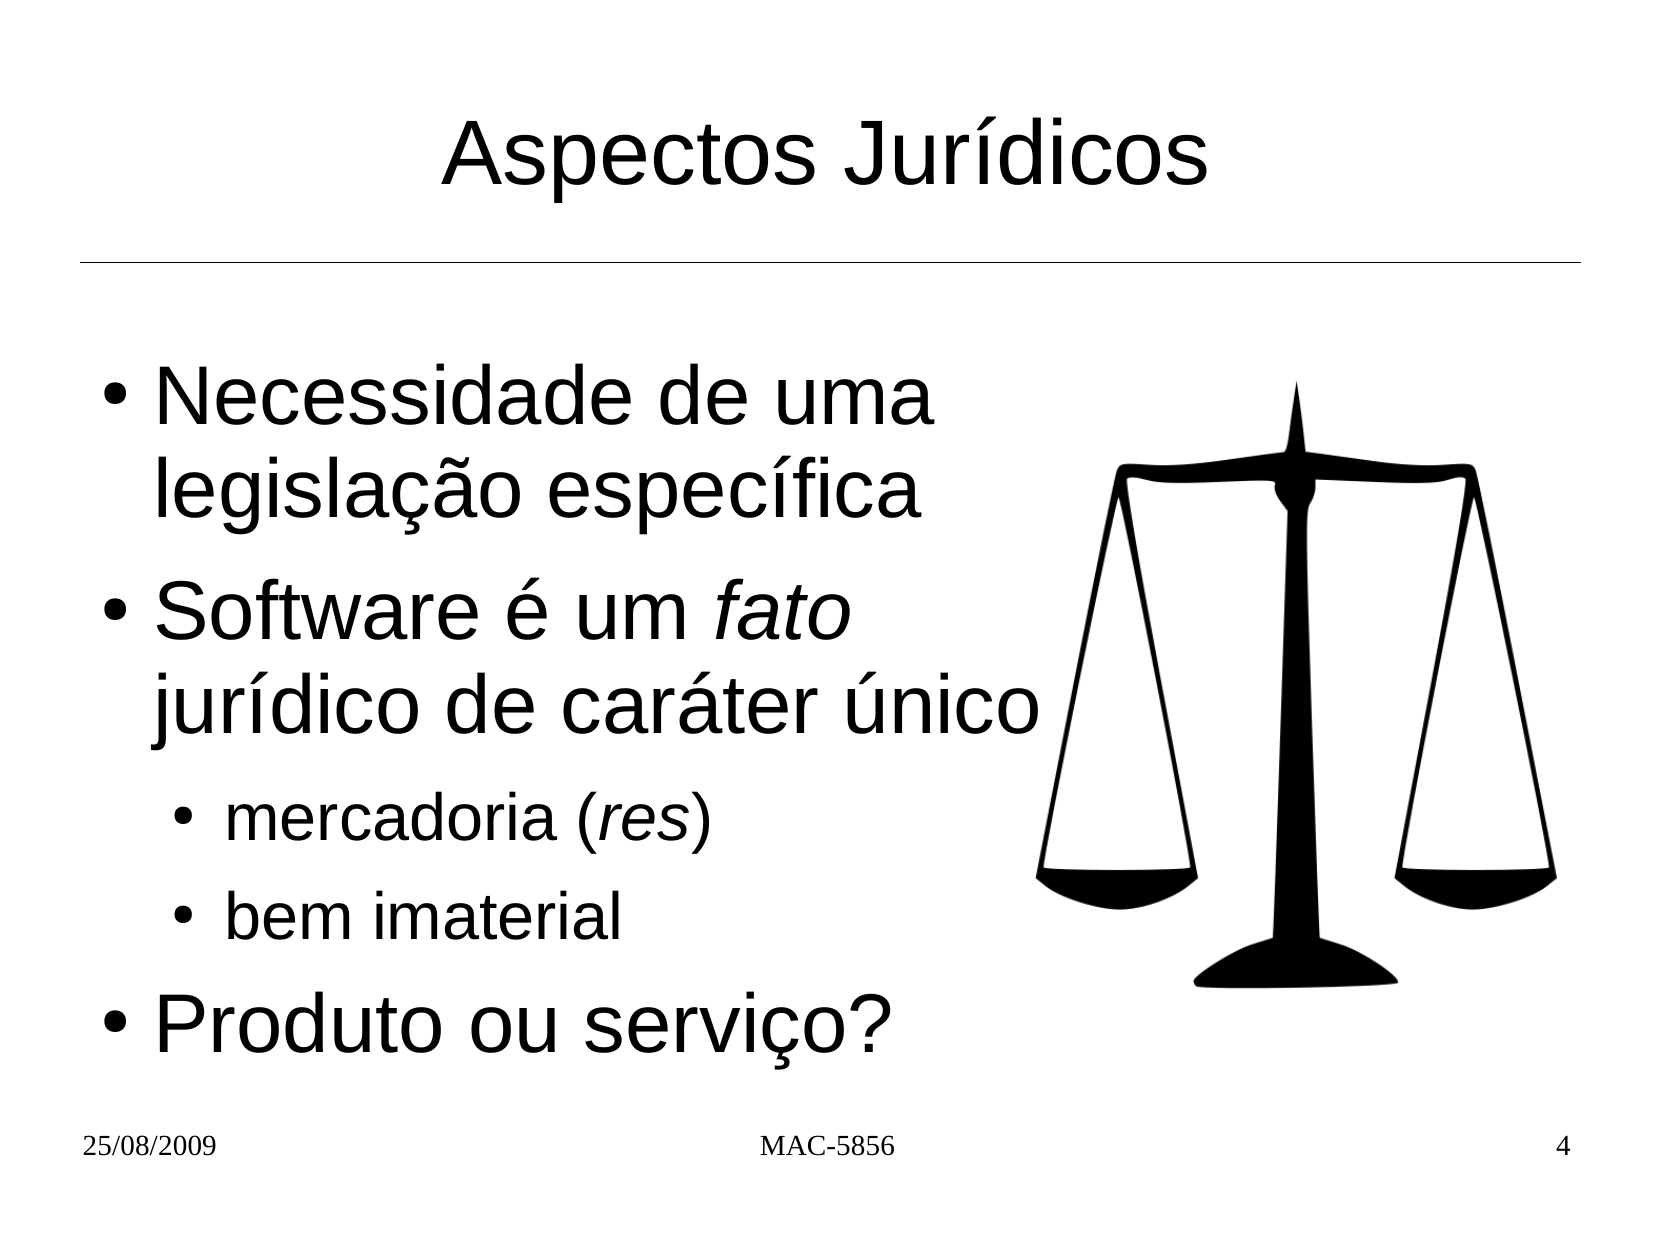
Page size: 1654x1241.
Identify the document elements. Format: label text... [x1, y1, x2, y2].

list Necessidade de uma legislação específica Software é um fato jurídico de caráter único mercadoria (res) bem imaterial Produto ou serviço? [82, 349, 1126, 1142]
picture [1034, 378, 1560, 991]
title Aspectos Jurídicos [82, 49, 1571, 257]
